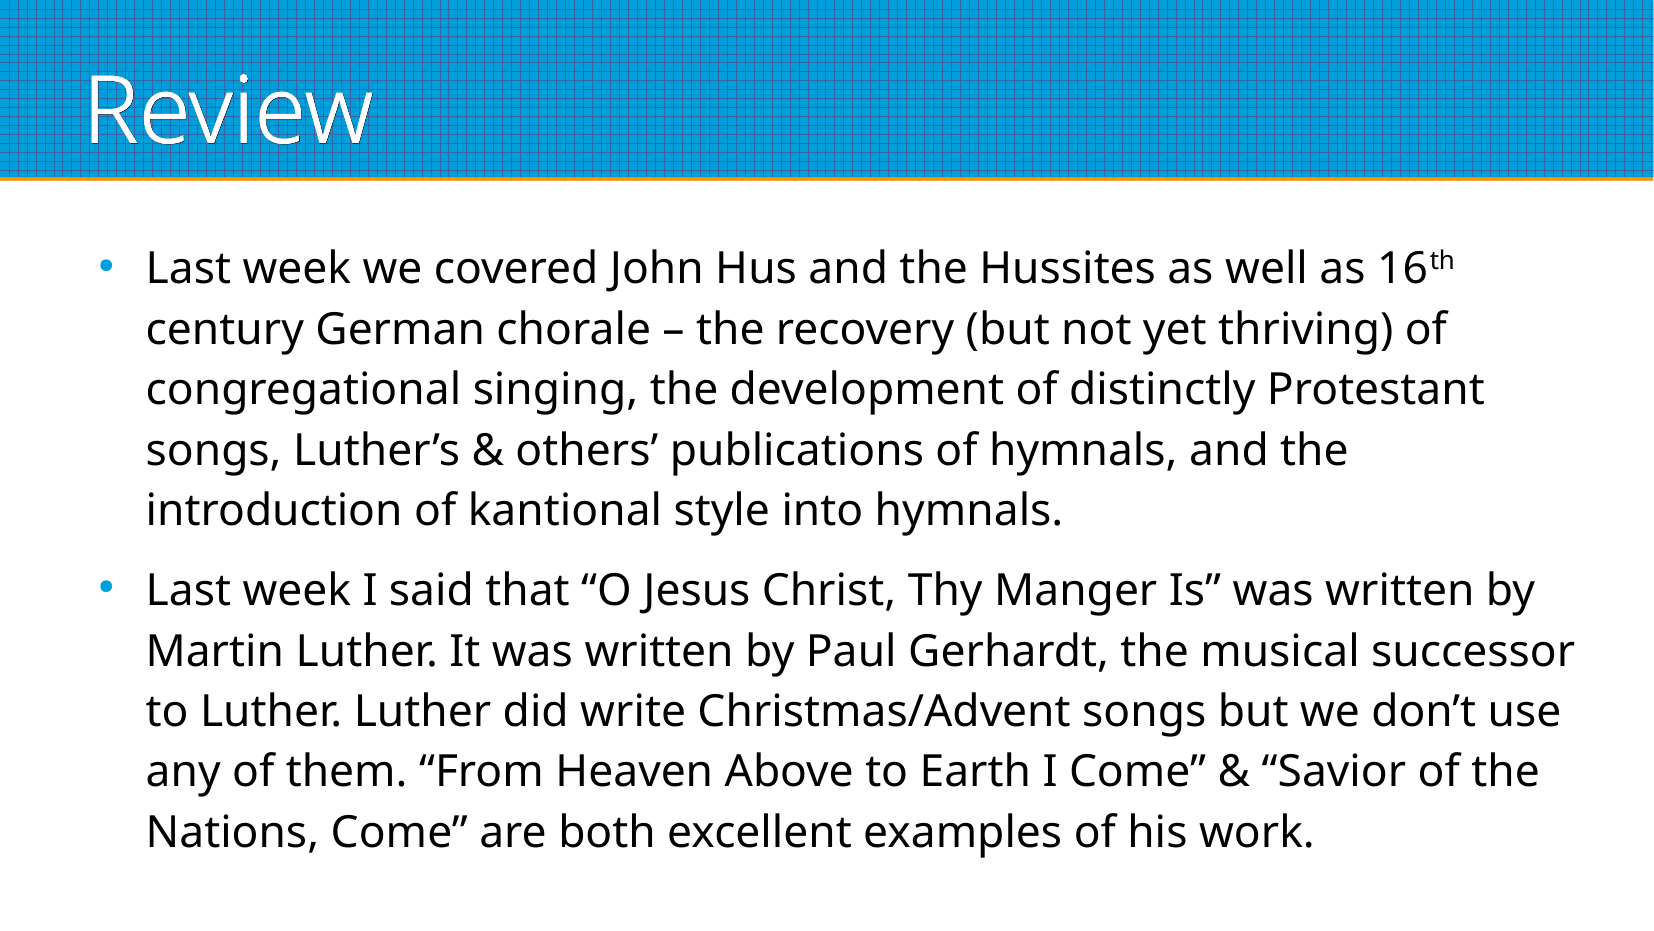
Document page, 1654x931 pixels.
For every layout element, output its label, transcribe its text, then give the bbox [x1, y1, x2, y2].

list Last week we covered John Hus and the Hussites as well as 16th century German chorale – the recovery (but not yet thriving) of congregational singing, the development of distinctly Protestant songs, Luther’s & others’ publications of hymnals, and the introduction of kantional style into hymnals. Last week I said that “O Jesus Christ, Thy Manger Is” was written by Martin Luther. It was written by Paul Gerhardt, the musical successor to Luther. Luther did write Christmas/Advent songs but we don’t use any of them. “From Heaven Above to Earth I Come” & “Savior of the Nations, Come” are both excellent examples of his work. [82, 236, 1613, 863]
title Review [82, 14, 1571, 171]
